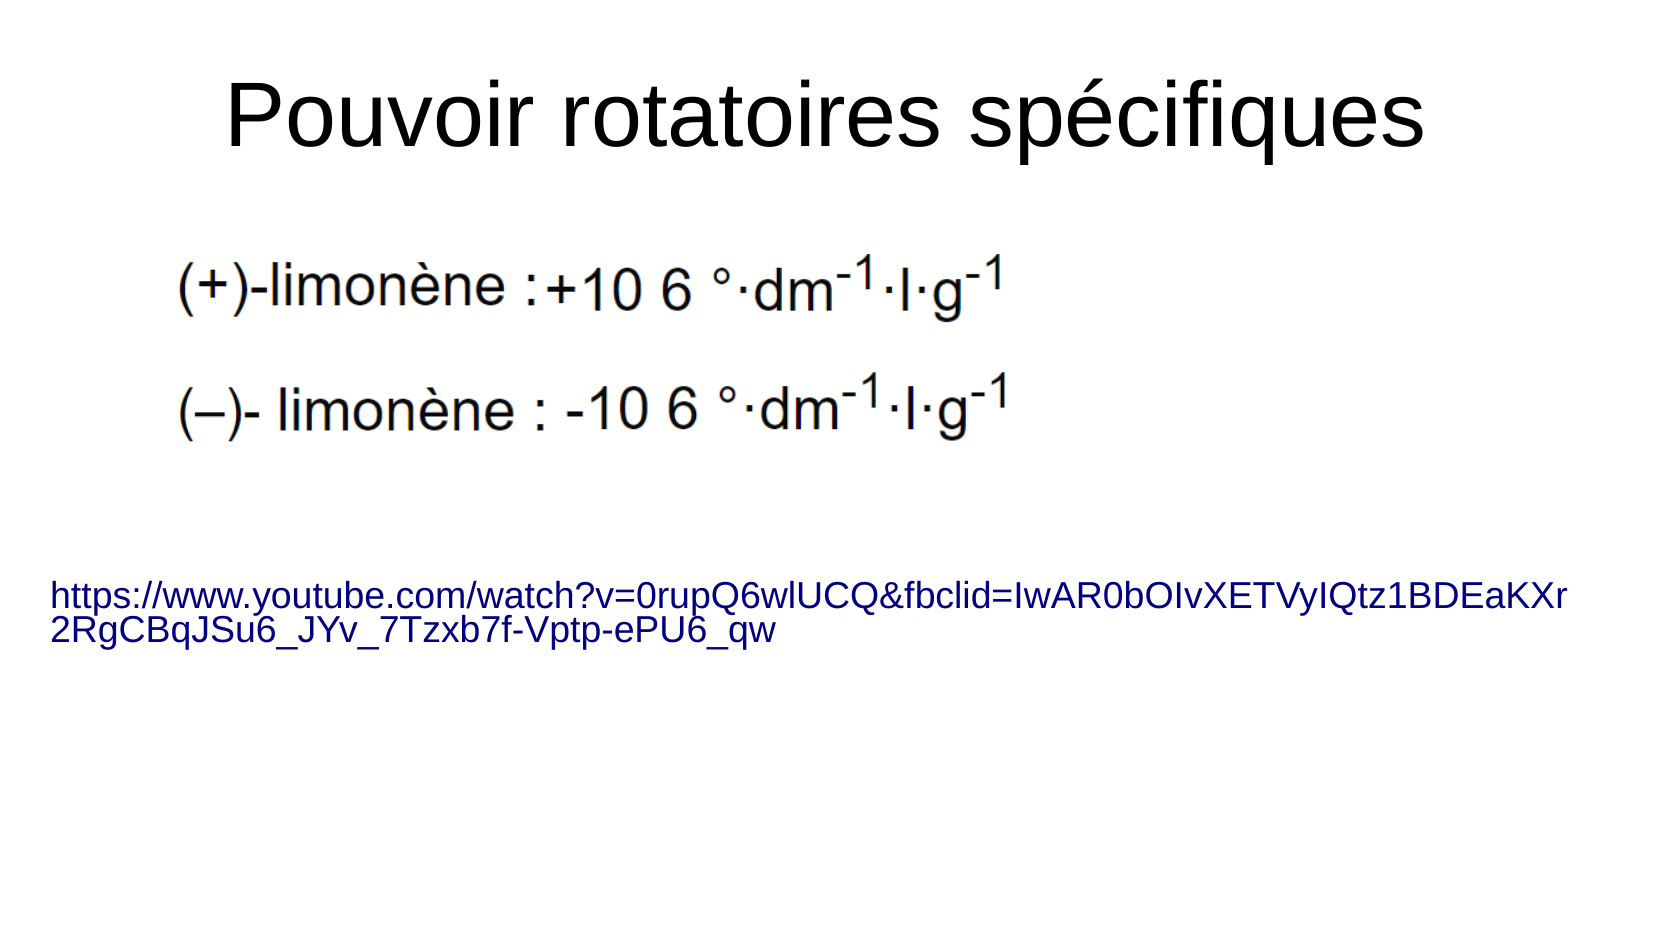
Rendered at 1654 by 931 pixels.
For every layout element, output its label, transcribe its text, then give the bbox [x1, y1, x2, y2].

title Pouvoir rotatoires spécifiques [82, 37, 1571, 193]
text_box https://www.youtube.com/watch?v=0rupQ6wlUCQ&fbclid=IwAR0bOIvXETVyIQtz1BDEaKXr2RgCBqJSu6_JYv_7Tzxb7f-Vptp-ePU6_qw [35, 566, 1602, 708]
picture [171, 366, 1022, 449]
picture [153, 248, 1016, 331]
